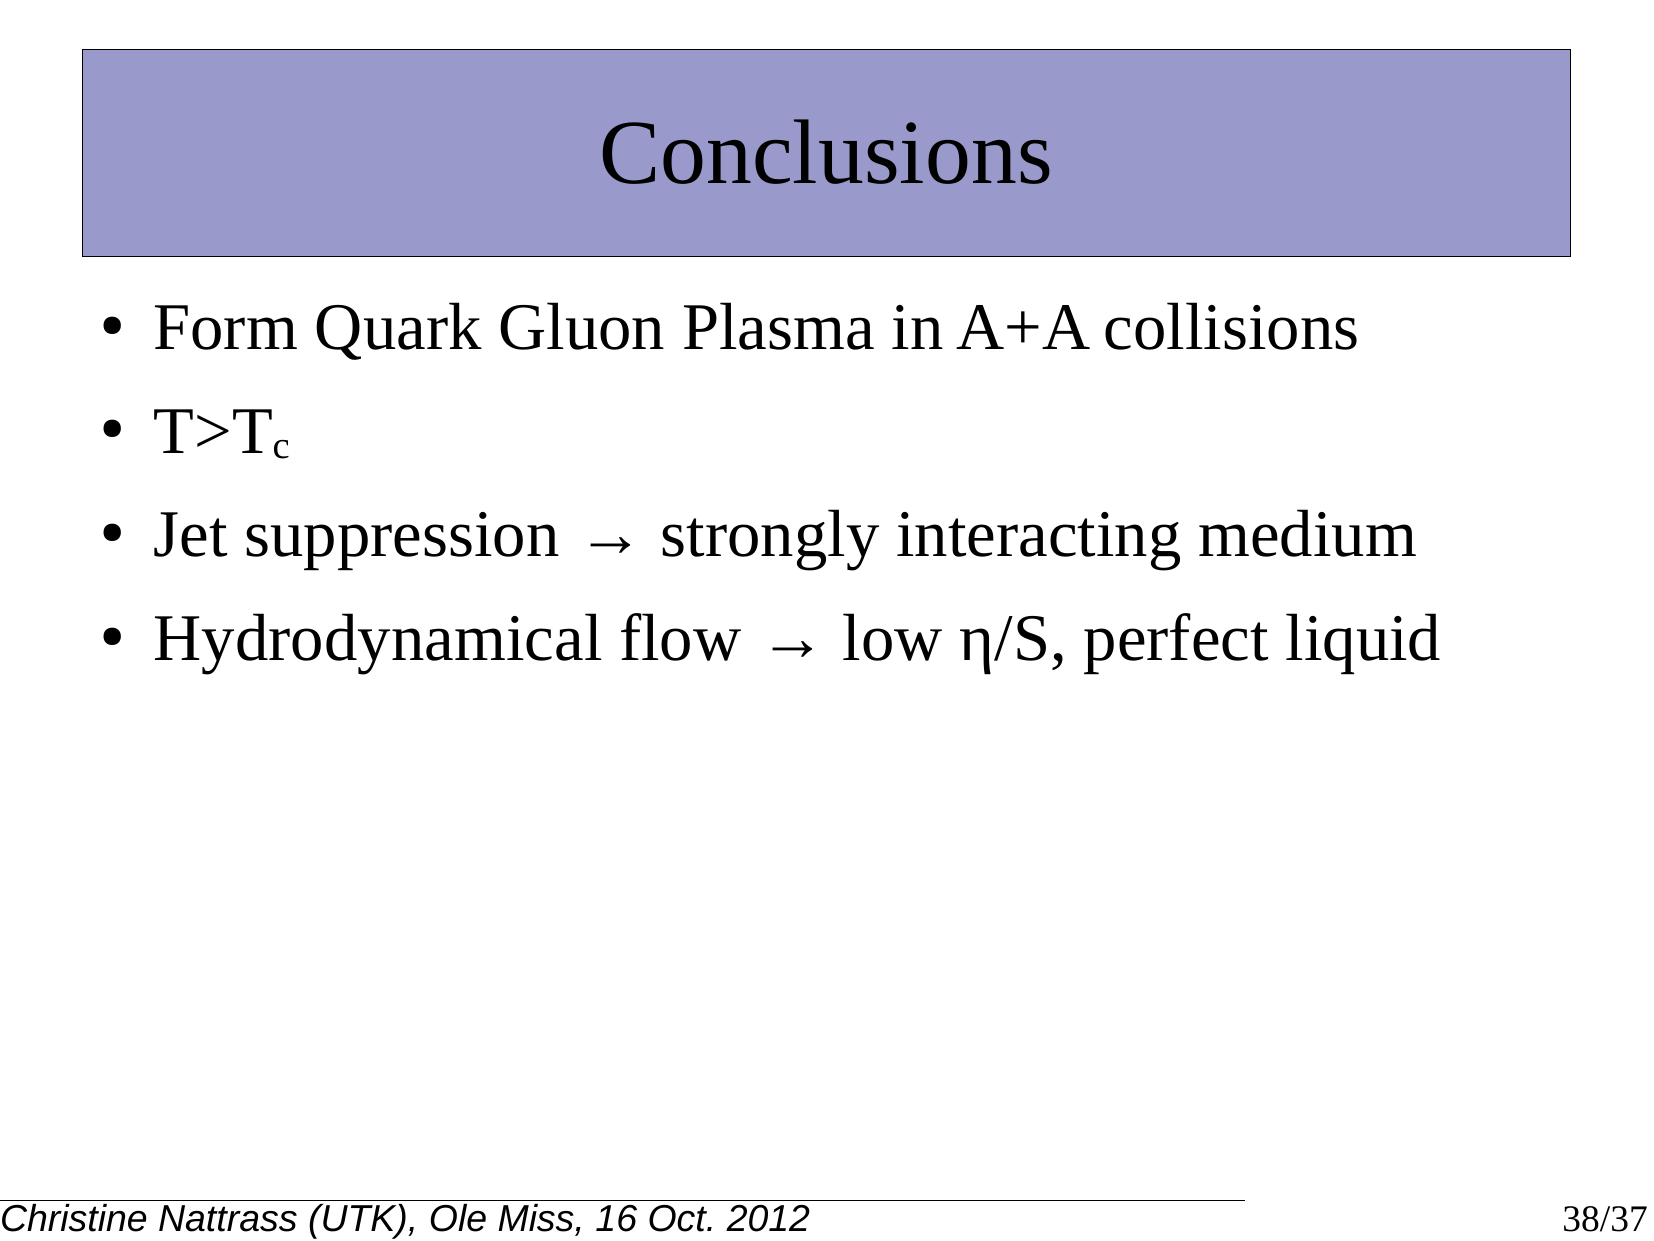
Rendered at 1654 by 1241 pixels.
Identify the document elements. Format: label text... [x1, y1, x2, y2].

title Conclusions [82, 49, 1571, 257]
list Form Quark Gluon Plasma in A+A collisions T>Tc Jet suppression → strongly interacting medium Hydrodynamical flow → low η/S, perfect liquid [82, 290, 1538, 1010]
